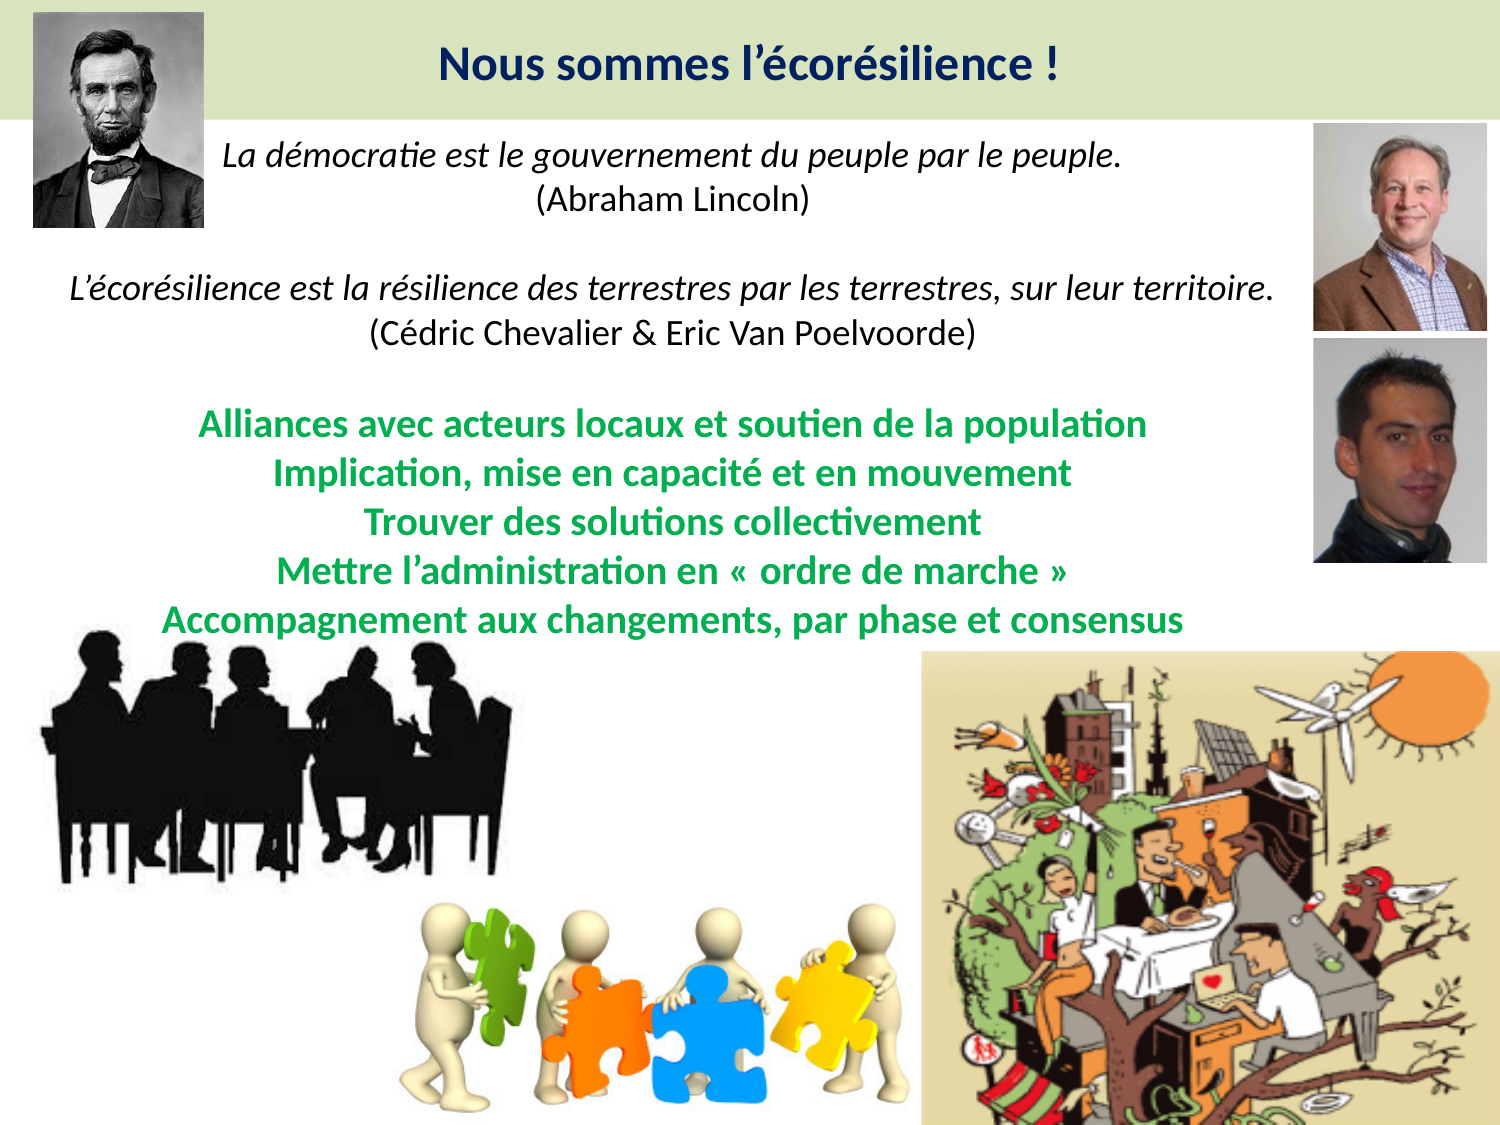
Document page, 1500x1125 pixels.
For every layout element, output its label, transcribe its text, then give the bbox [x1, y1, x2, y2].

text_box Nous sommes l’écorésilience ! [0, 0, 1500, 120]
picture [1313, 123, 1488, 331]
picture [0, 574, 1500, 1125]
picture [33, 12, 204, 228]
title La démocratie est le gouvernement du peuple par le peuple. (Abraham Lincoln) L’écorésilience est la résilience des terrestres par les terrestres, sur leur territoire. (Cédric Chevalier & Eric Van Poelvoorde) Alliances avec acteurs locaux et soutien de la population Implication, mise en capacité et en mouvement Trouver des solutions collectivement Mettre l’administration en « ordre de marche » Accompagnement aux changements, par phase et consensus [33, 120, 1314, 652]
picture [1313, 338, 1488, 563]
